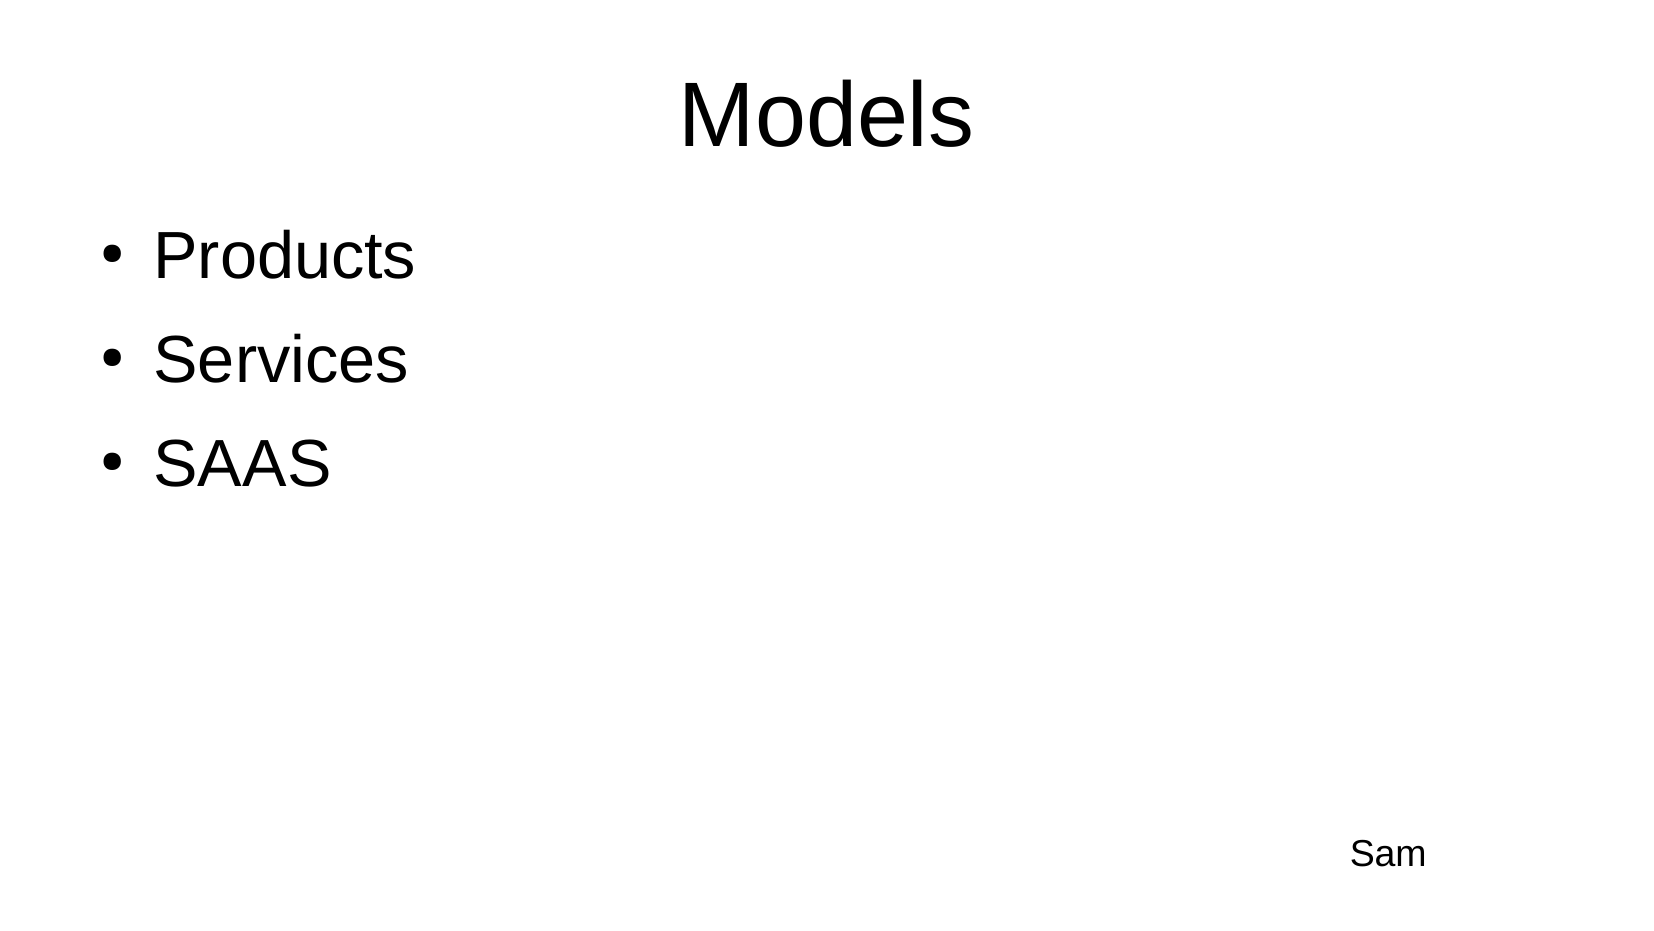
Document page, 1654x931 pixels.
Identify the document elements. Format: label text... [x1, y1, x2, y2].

text_box Sam [1335, 825, 1591, 882]
title Models [82, 37, 1571, 193]
list Products Services SAAS [82, 217, 1571, 758]
